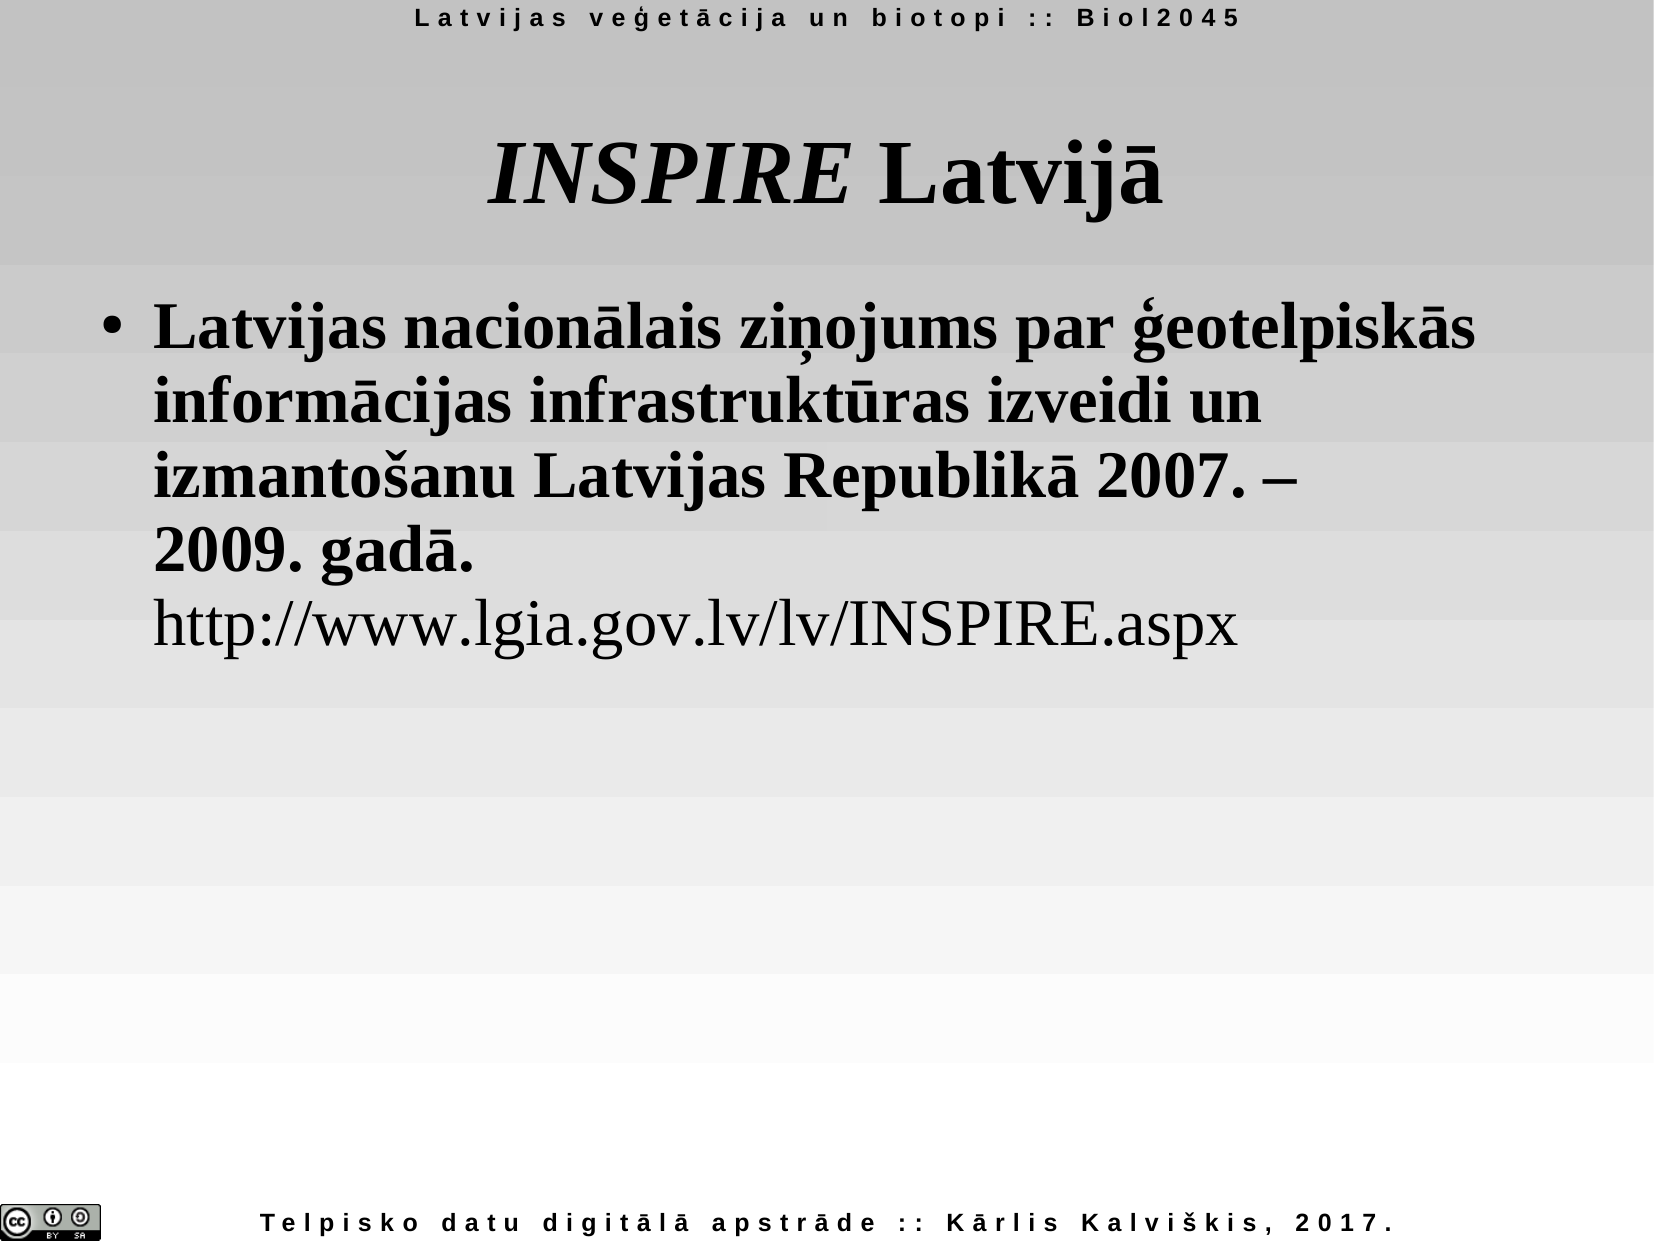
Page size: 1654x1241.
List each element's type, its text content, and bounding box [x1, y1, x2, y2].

title INSPIRE Latvijā [29, 49, 1625, 296]
list Latvijas nacionālais ziņojums par ģeotelpiskās informācijas infrastruktūras izveidi un izmantošanu Latvijas Republikā 2007. – 2009. gadā. http://www.lgia.gov.lv/lv/INSPIRE.aspx [82, 289, 1571, 1113]
picture [0, 0, 1654, 1241]
